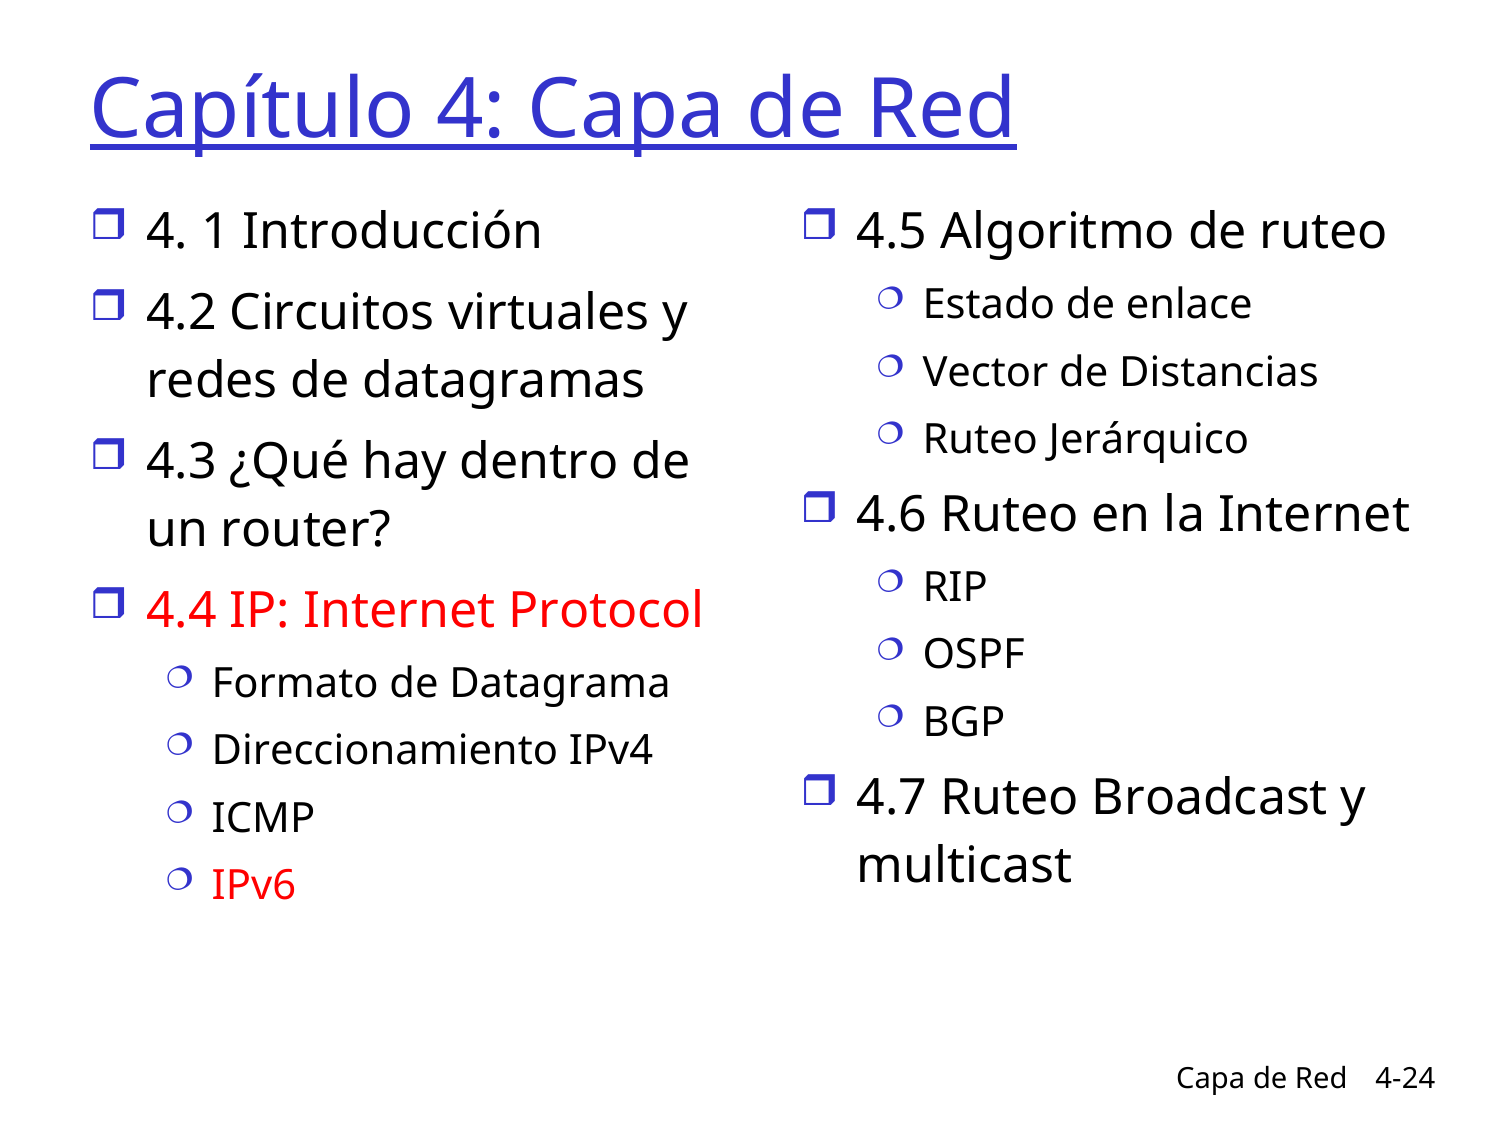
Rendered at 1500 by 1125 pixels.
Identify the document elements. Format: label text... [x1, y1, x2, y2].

title Capítulo 4: Capa de Red [75, 15, 1463, 196]
list 4. 1 Introducción 4.2 Circuitos virtuales y redes de datagramas 4.3 ¿Qué hay dentro de un router? 4.4 IP: Internet Protocol Formato de Datagrama Direccionamiento IPv4 ICMP IPv6 [75, 187, 753, 1044]
list 4.5 Algoritmo de ruteo Estado de enlace Vector de Distancias Ruteo Jerárquico 4.6 Ruteo en la Internet RIP OSPF BGP 4.7 Ruteo Broadcast y multicast [785, 187, 1464, 1044]
